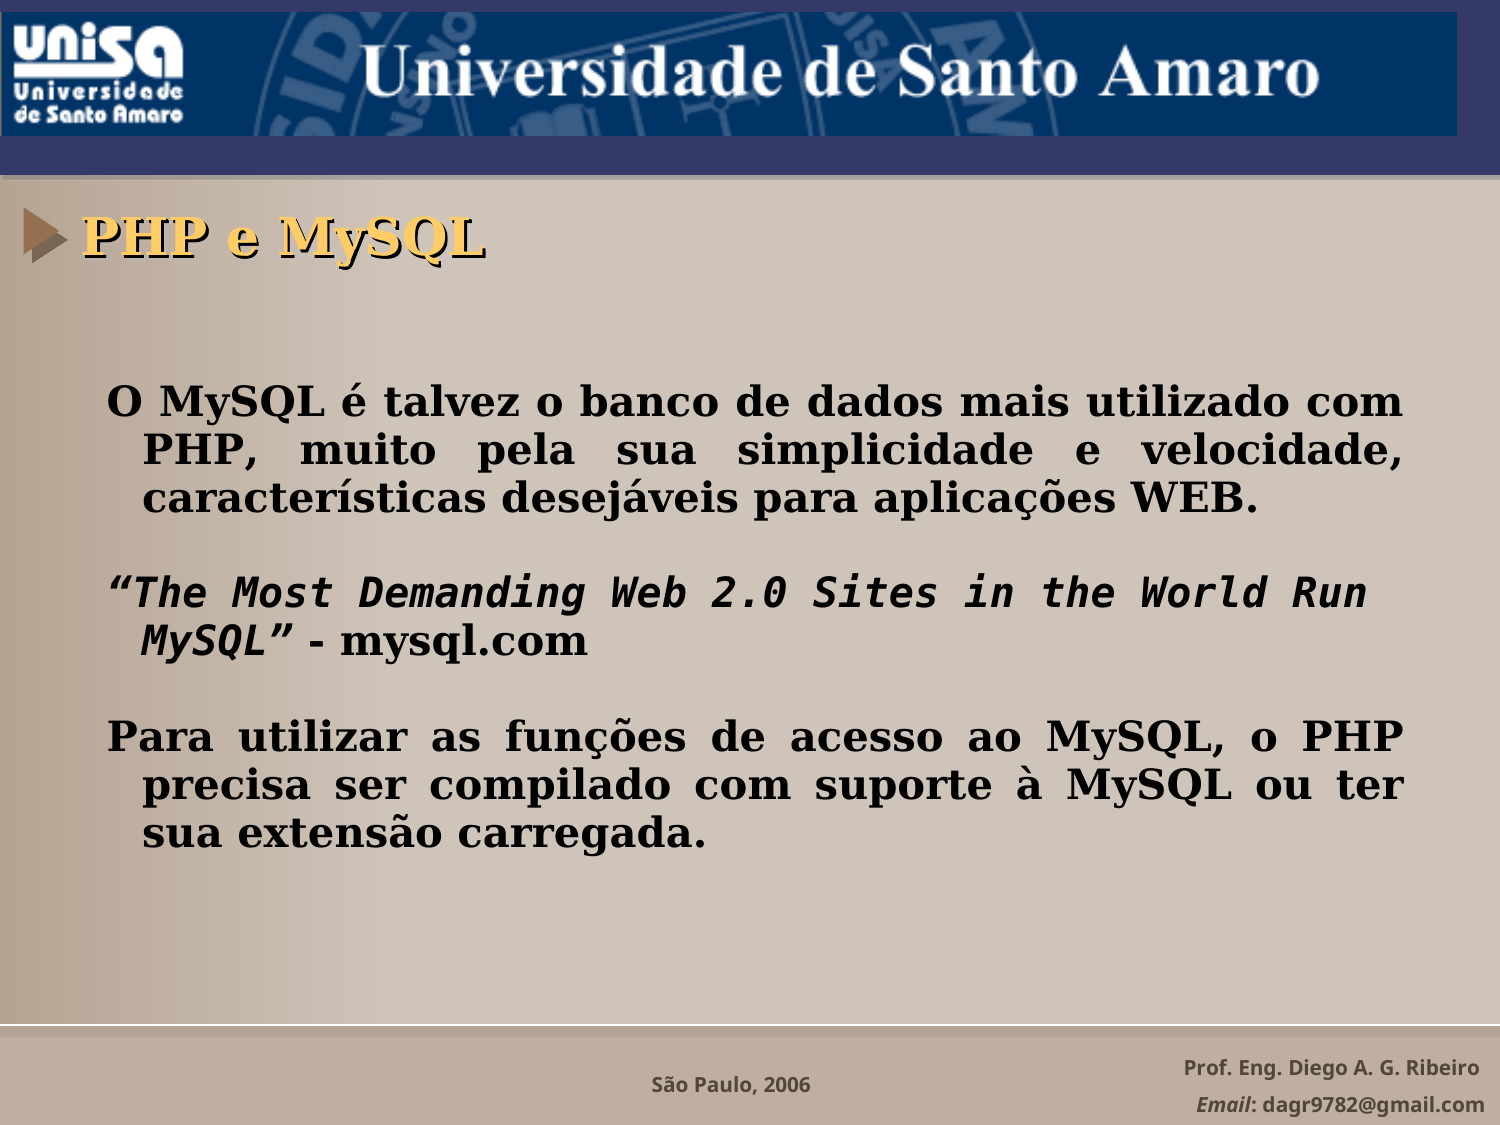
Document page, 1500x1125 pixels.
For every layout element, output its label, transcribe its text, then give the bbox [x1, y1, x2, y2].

text_box O MySQL é talvez o banco de dados mais utilizado com PHP, muito pela sua simplicidade e velocidade, características desejáveis para aplicações WEB. “The Most Demanding Web 2.0 Sites in the World Run MySQL” - mysql.com Para utilizar as funções de acesso ao MySQL, o PHP precisa ser compilado com suporte à MySQL ou ter sua extensão carregada. [56, 370, 1420, 865]
text_box PHP e MySQL [80, 207, 706, 268]
text_box [23, 207, 60, 255]
